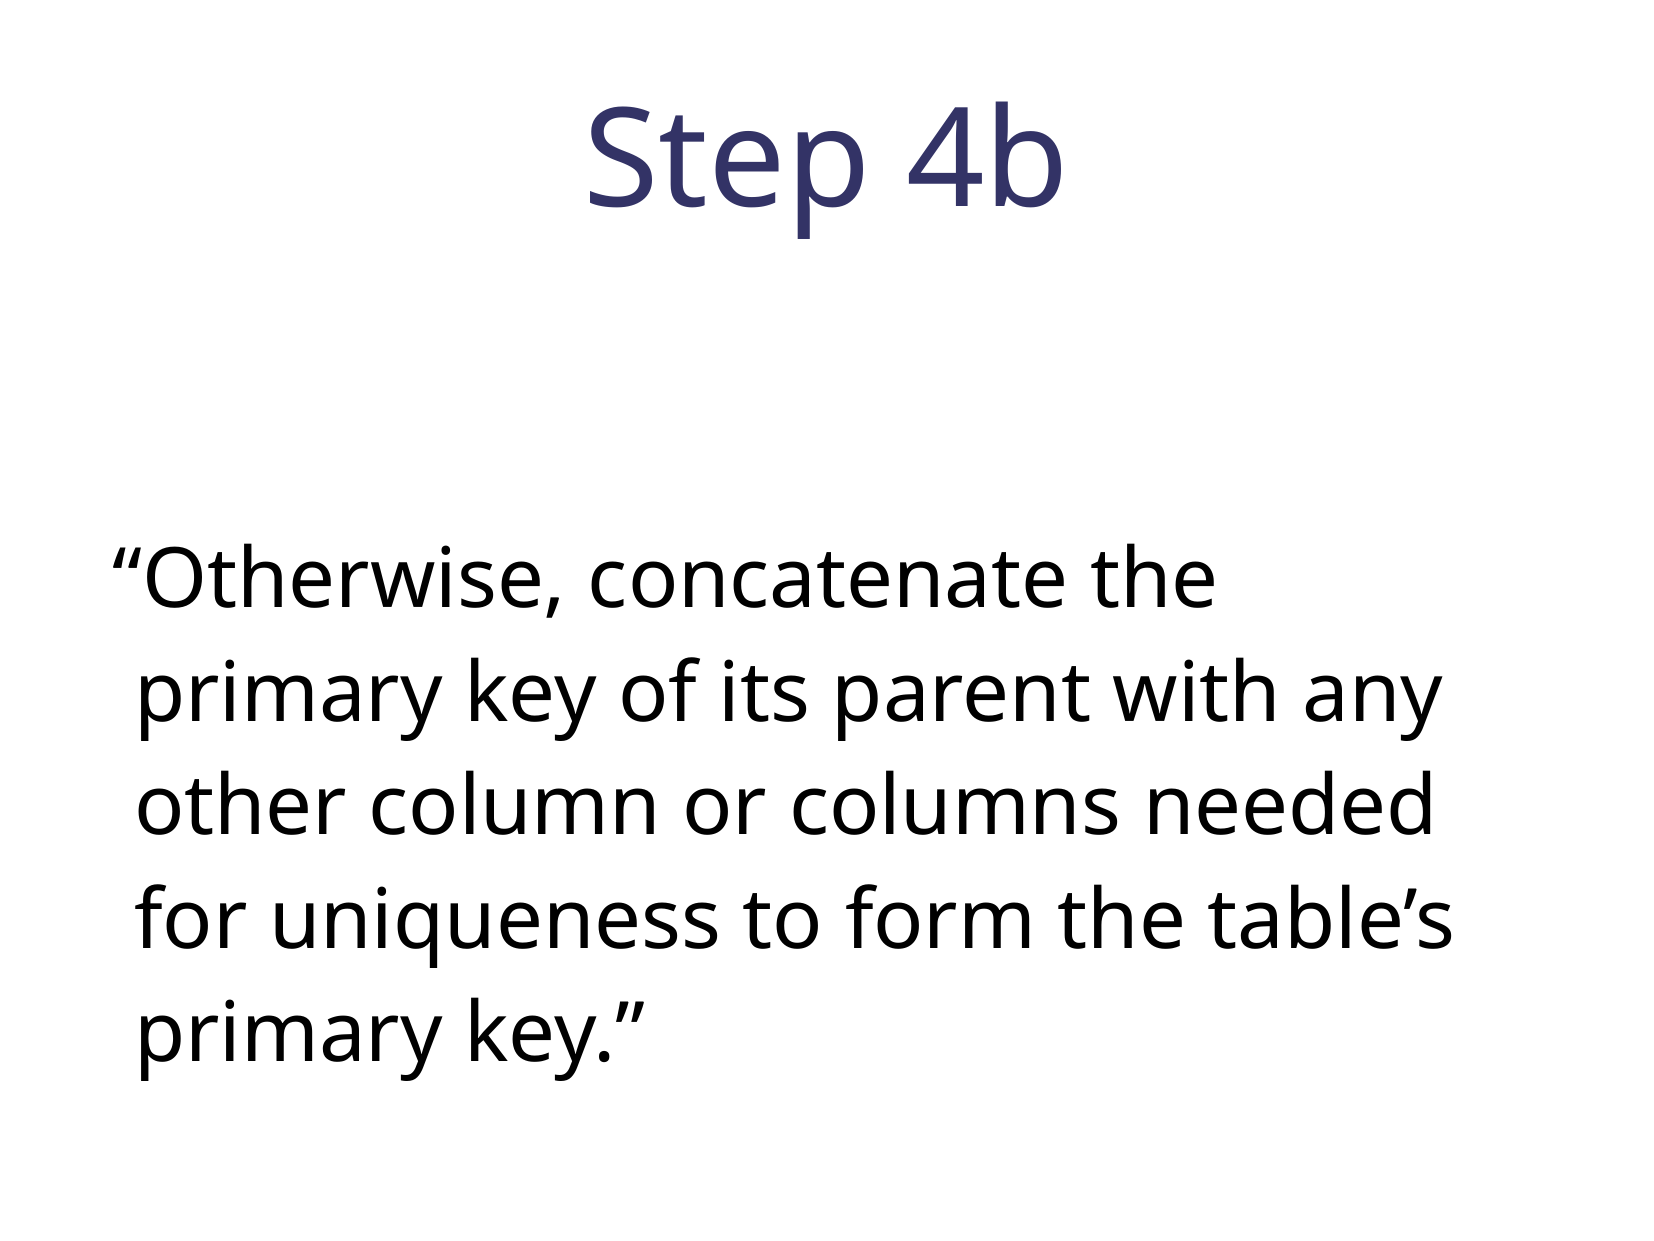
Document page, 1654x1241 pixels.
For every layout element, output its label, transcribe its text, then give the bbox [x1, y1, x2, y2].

title Step 4b [82, 56, 1571, 250]
subtitle “Otherwise, concatenate the primary key of its parent with any other column or columns needed for uniqueness to form the table’s primary key.” [112, 518, 1613, 1126]
